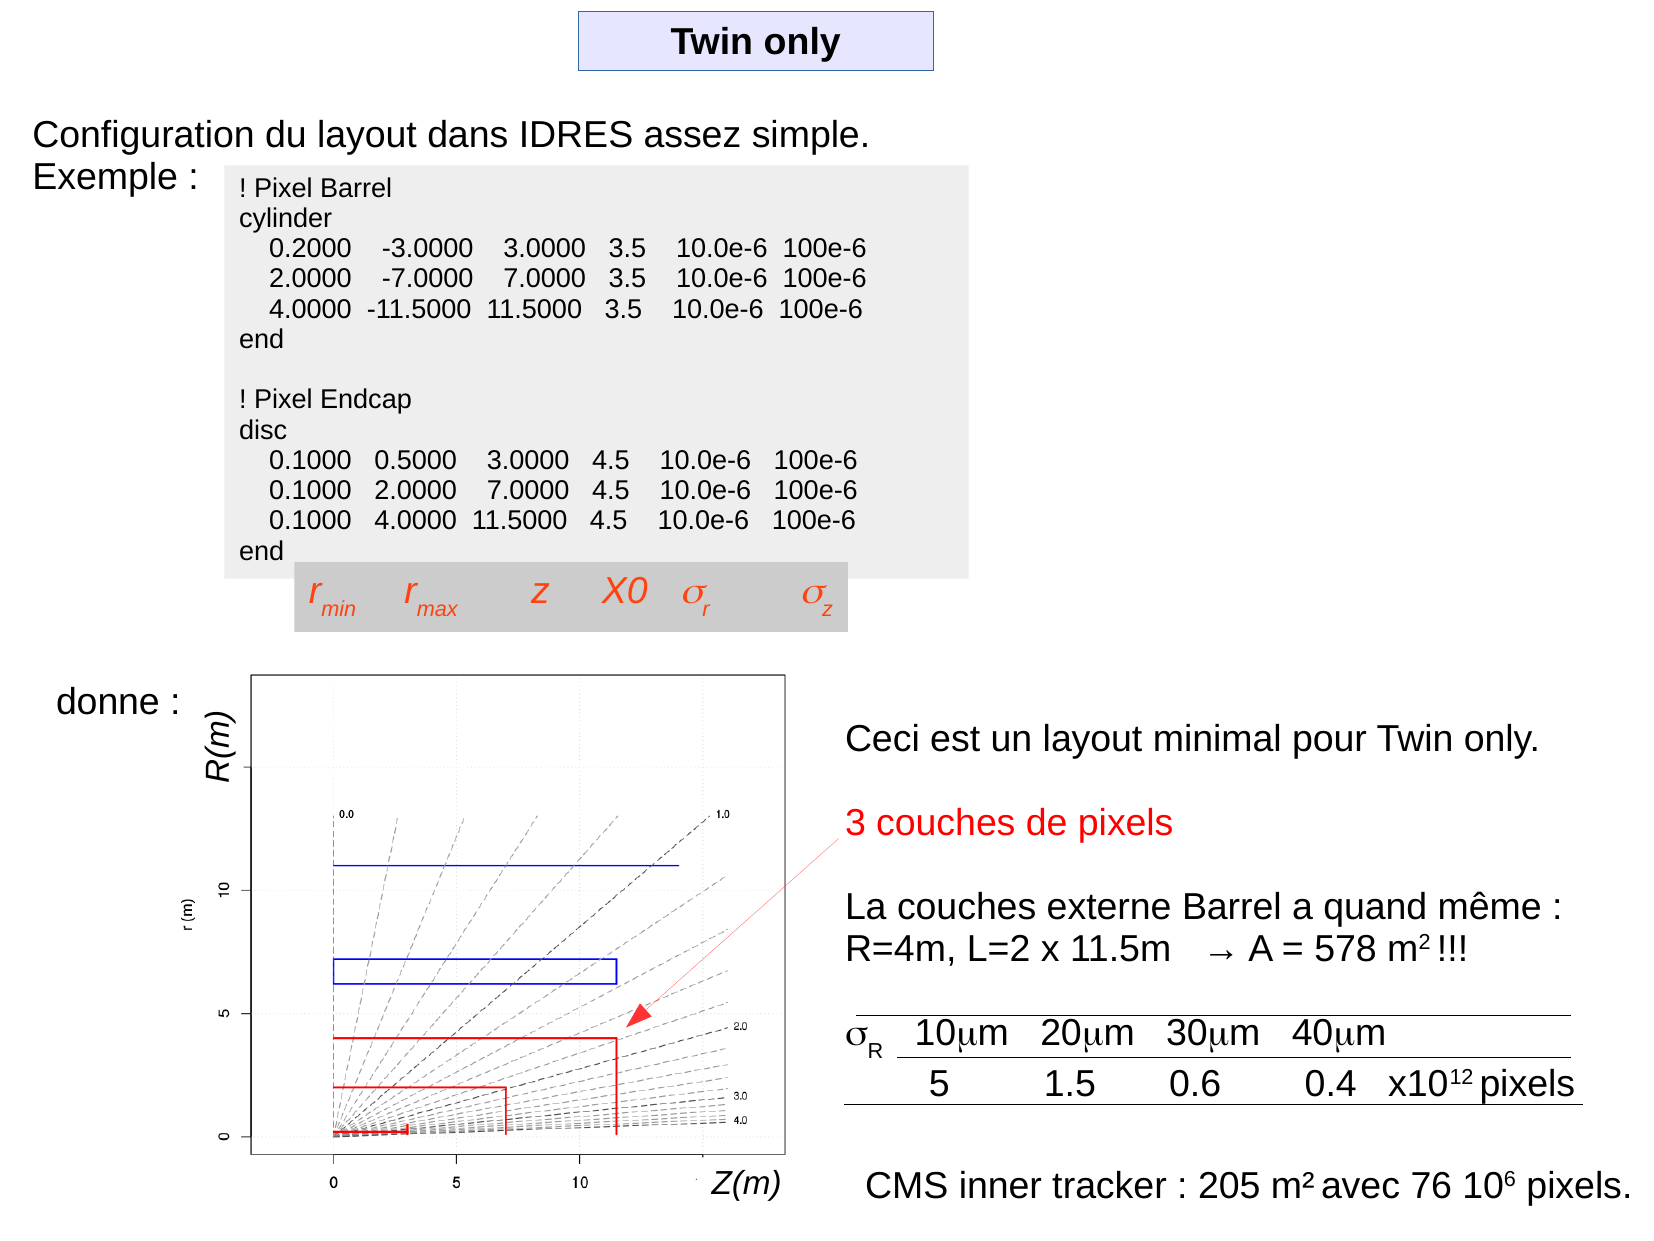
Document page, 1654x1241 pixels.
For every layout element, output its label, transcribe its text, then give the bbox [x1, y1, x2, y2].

text_box Z(m) [696, 1157, 797, 1210]
text_box R(m) [191, 695, 244, 799]
picture [177, 661, 810, 1197]
text_box Ceci est un layout minimal pour Twin only. 3 couches de pixels La couches externe Barrel a quand même : R=4m, L=2 x 11.5m → A = 578 m2 !!! sR 10mm 20mm 30mm 40mm 5 1.5 0.6 0.4 x1012 pixels [830, 710, 1619, 1117]
text_box CMS inner tracker : 205 m² avec 76 106 pixels. [850, 1157, 1648, 1215]
text_box Twin only [578, 11, 934, 71]
text_box ! Pixel Barrel cylinder 0.2000 -3.0000 3.0000 3.5 10.0e-6 100e-6 2.0000 -7.0000 7.0000 3.5 10.0e-6 100e-6 4.0000 -11.5000 11.5000 3.5 10.0e-6 100e-6 end ! Pixel Endcap disc 0.1000 0.5000 3.0000 4.5 10.0e-6 100e-6 0.1000 2.0000 7.0000 4.5 10.0e-6 100e-6 0.1000 4.0000 11.5000 4.5 10.0e-6 100e-6 end [224, 165, 969, 579]
text_box rmin rmax z X0 sr sz [294, 562, 848, 632]
text_box Configuration du layout dans IDRES assez simple. Exemple : [17, 106, 886, 248]
text_box donne : [41, 673, 177, 731]
